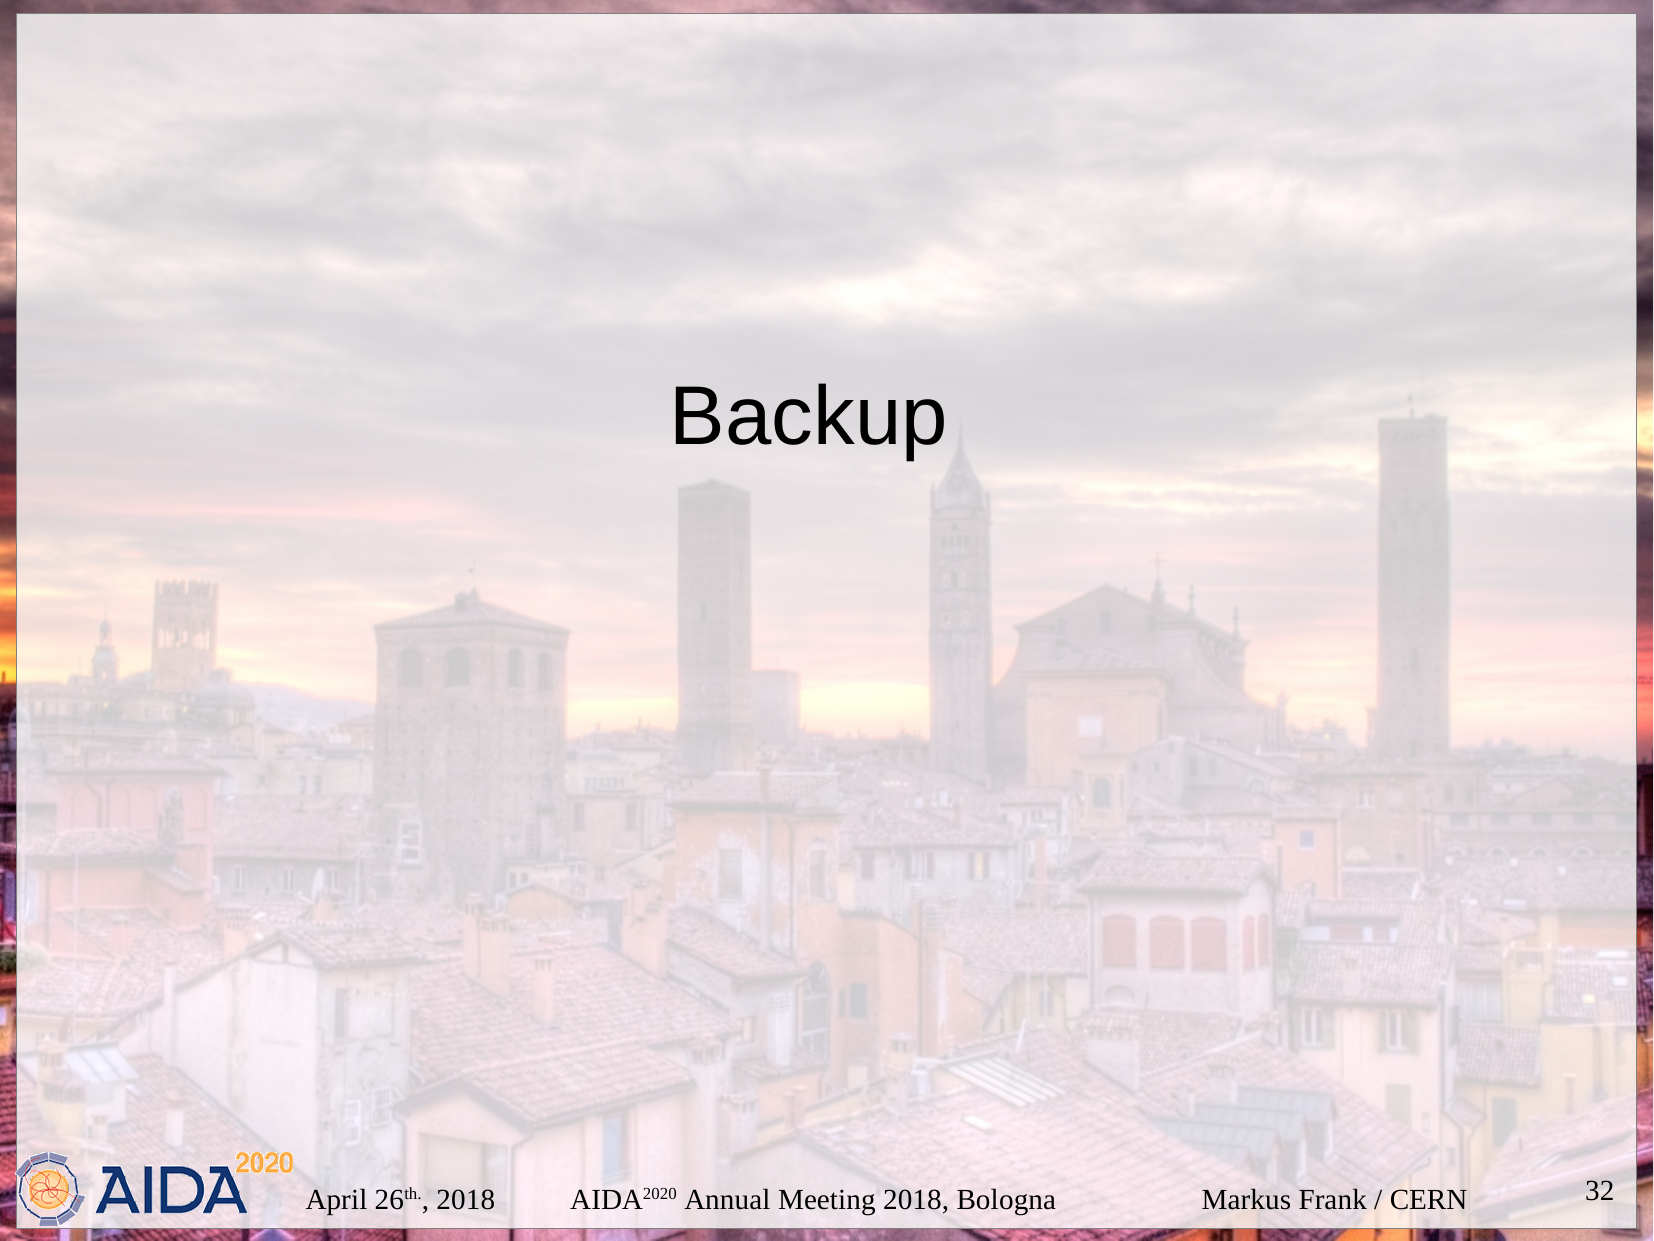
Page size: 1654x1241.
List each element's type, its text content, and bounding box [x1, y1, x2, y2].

picture [0, 0, 1654, 1241]
subtitle Backup [82, 19, 1535, 813]
